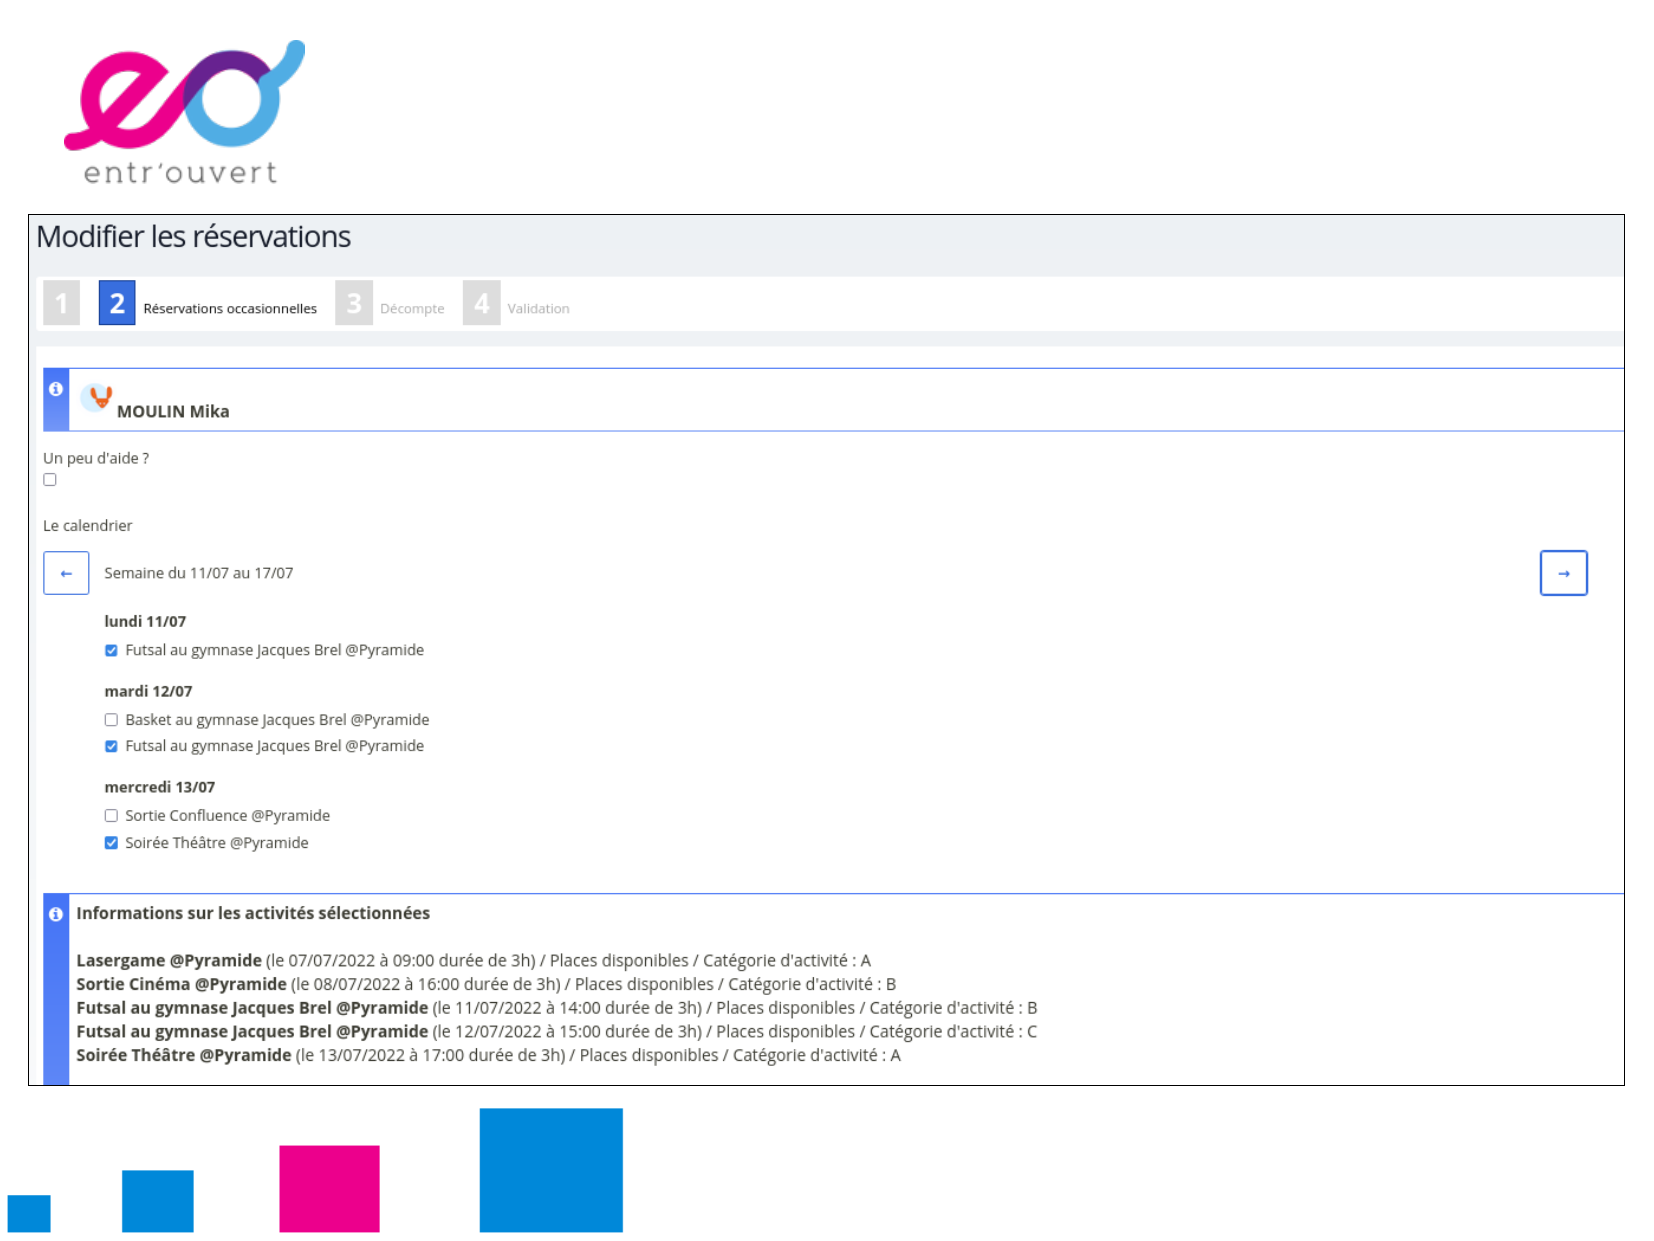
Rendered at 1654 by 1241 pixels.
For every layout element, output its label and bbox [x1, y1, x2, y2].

picture [5, 1106, 626, 1235]
picture [64, 40, 305, 184]
picture [28, 214, 1625, 1086]
